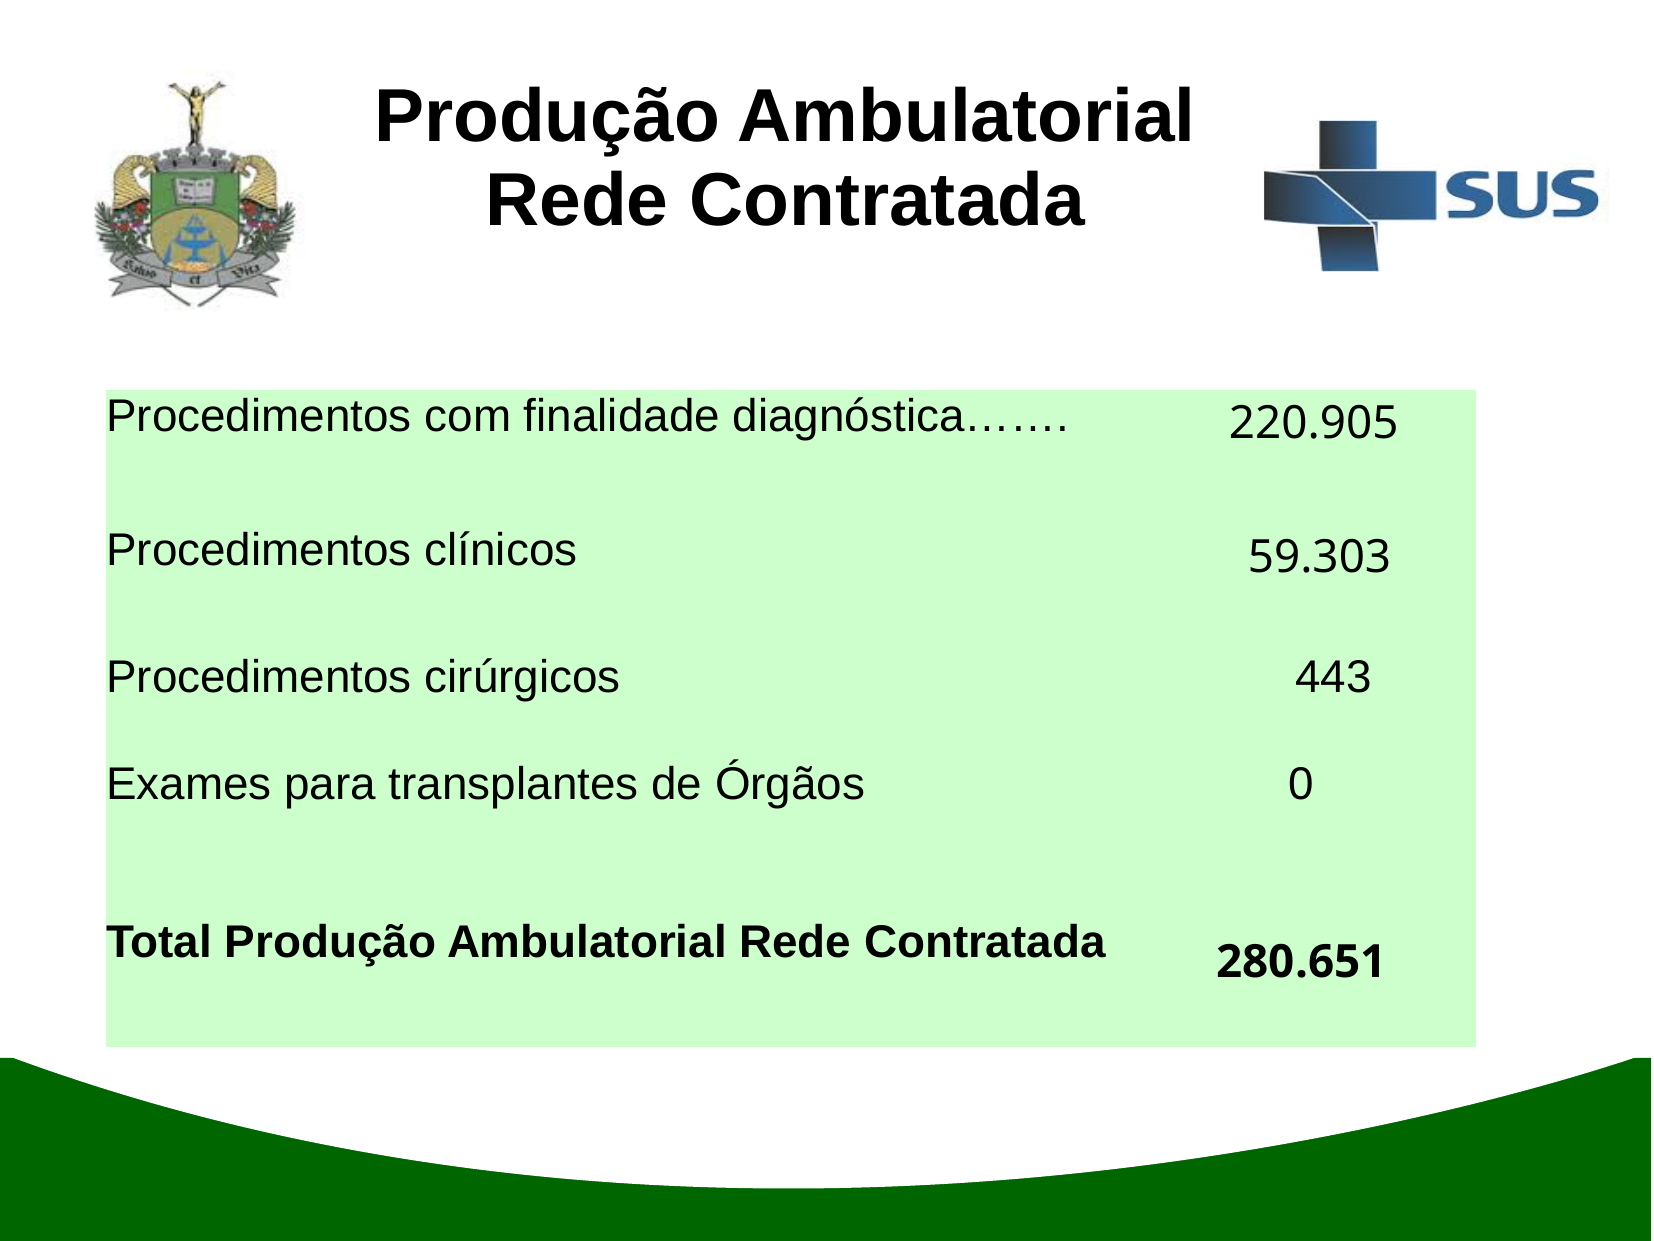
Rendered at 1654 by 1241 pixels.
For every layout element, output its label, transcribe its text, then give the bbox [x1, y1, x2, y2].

table_cell 280.651 [1127, 865, 1476, 1047]
table_cell 59.303 [1127, 524, 1476, 651]
picture [81, 70, 308, 328]
table_cell Procedimentos cirúrgicos [106, 651, 1127, 758]
text_box [0, 1052, 1652, 1241]
table_header 220.905 [1127, 390, 1476, 524]
table_cell 0 [1127, 758, 1476, 865]
table_cell 443 [1127, 651, 1476, 758]
text_box Produção Ambulatorial Rede Contratada [307, 66, 1264, 308]
table_cell Total Produção Ambulatorial Rede Contratada [106, 865, 1127, 1047]
table_cell Procedimentos clínicos [106, 524, 1127, 651]
table_header Procedimentos com finalidade diagnóstica……. [106, 390, 1127, 524]
picture [1264, 120, 1610, 272]
table_cell Exames para transplantes de Órgãos [106, 758, 1127, 865]
